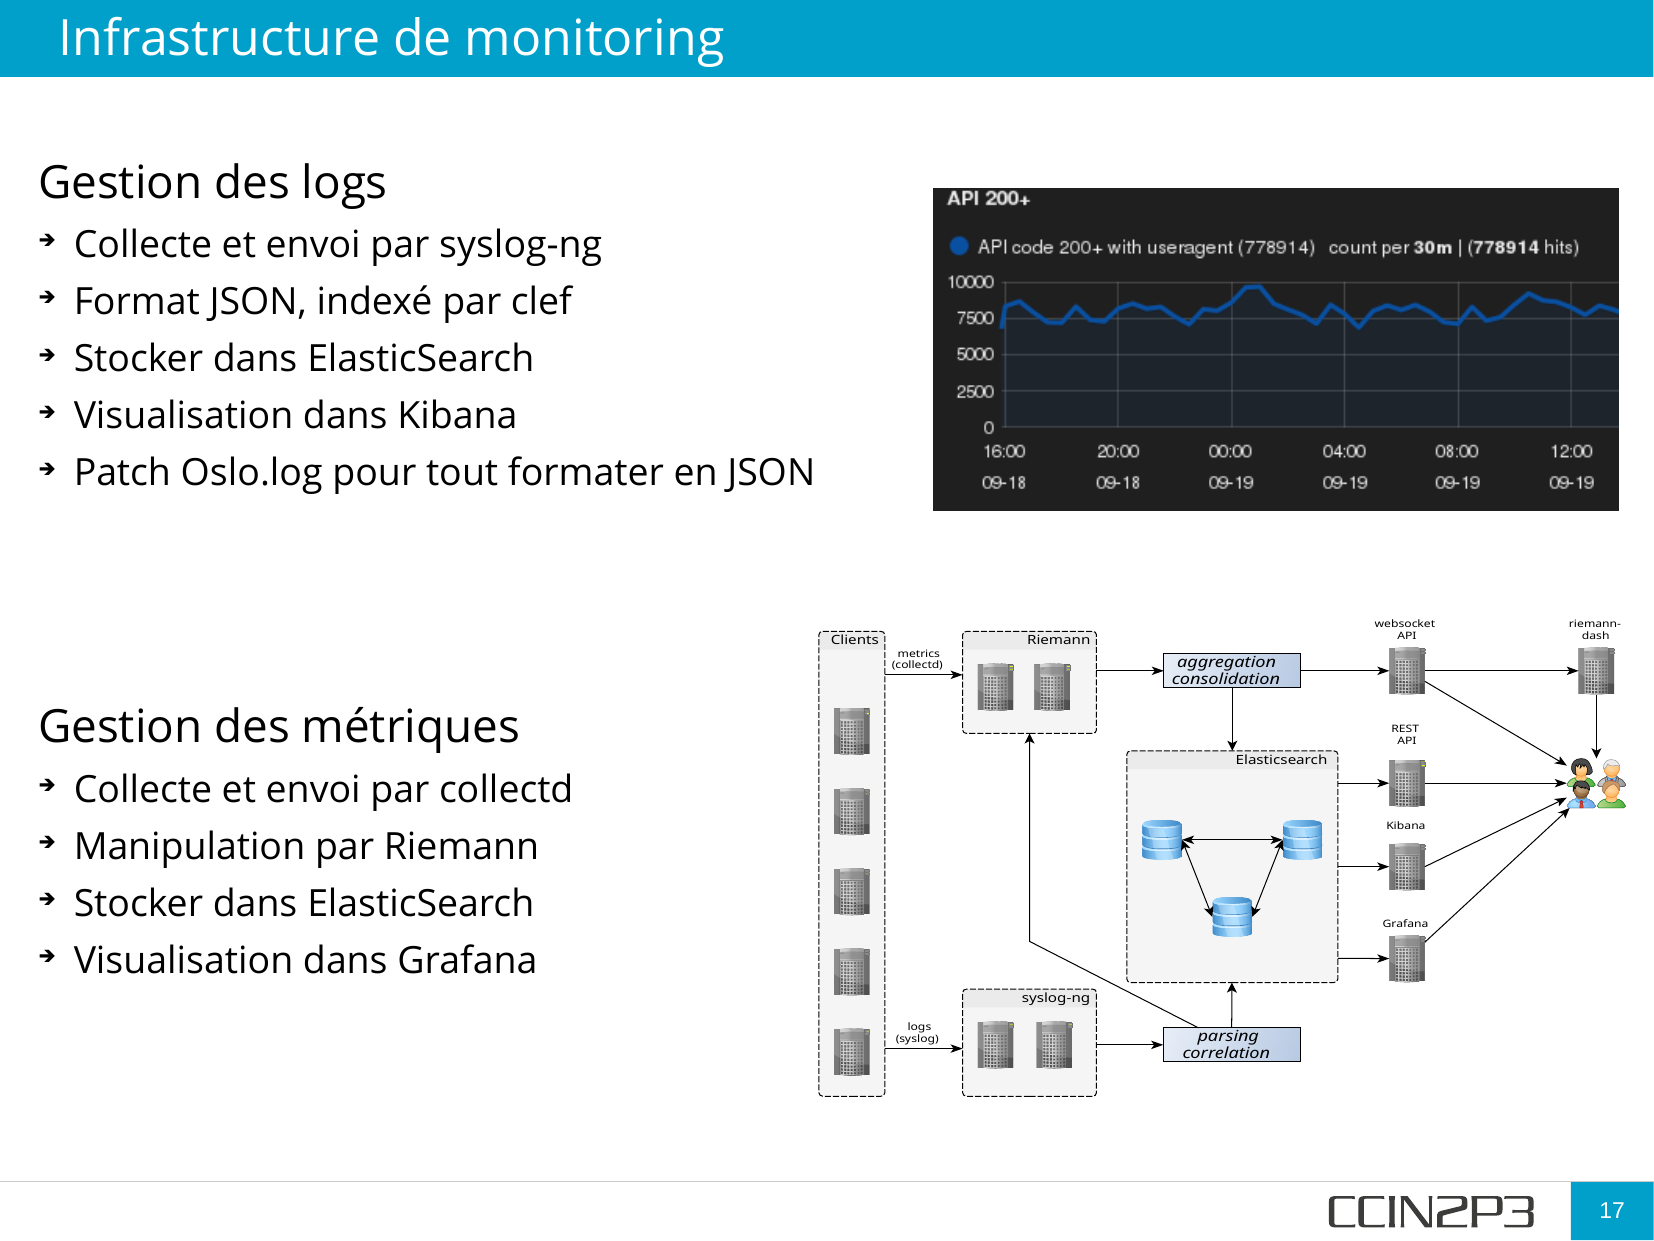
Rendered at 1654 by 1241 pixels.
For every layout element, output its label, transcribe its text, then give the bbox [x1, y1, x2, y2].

picture [933, 188, 1619, 511]
picture [803, 602, 1642, 1111]
text_box Gestion des métriques Collecte et envoi par collectd Manipulation par Riemann Stocker dans ElasticSearch Visualisation dans Grafana [23, 686, 780, 993]
text_box Gestion des logs Collecte et envoi par syslog-ng Format JSON, indexé par clef Stocker dans ElasticSearch Visualisation dans Kibana Patch Oslo.log pour tout formater en JSON [23, 141, 875, 613]
title Infrastructure de monitoring [0, 0, 1654, 77]
